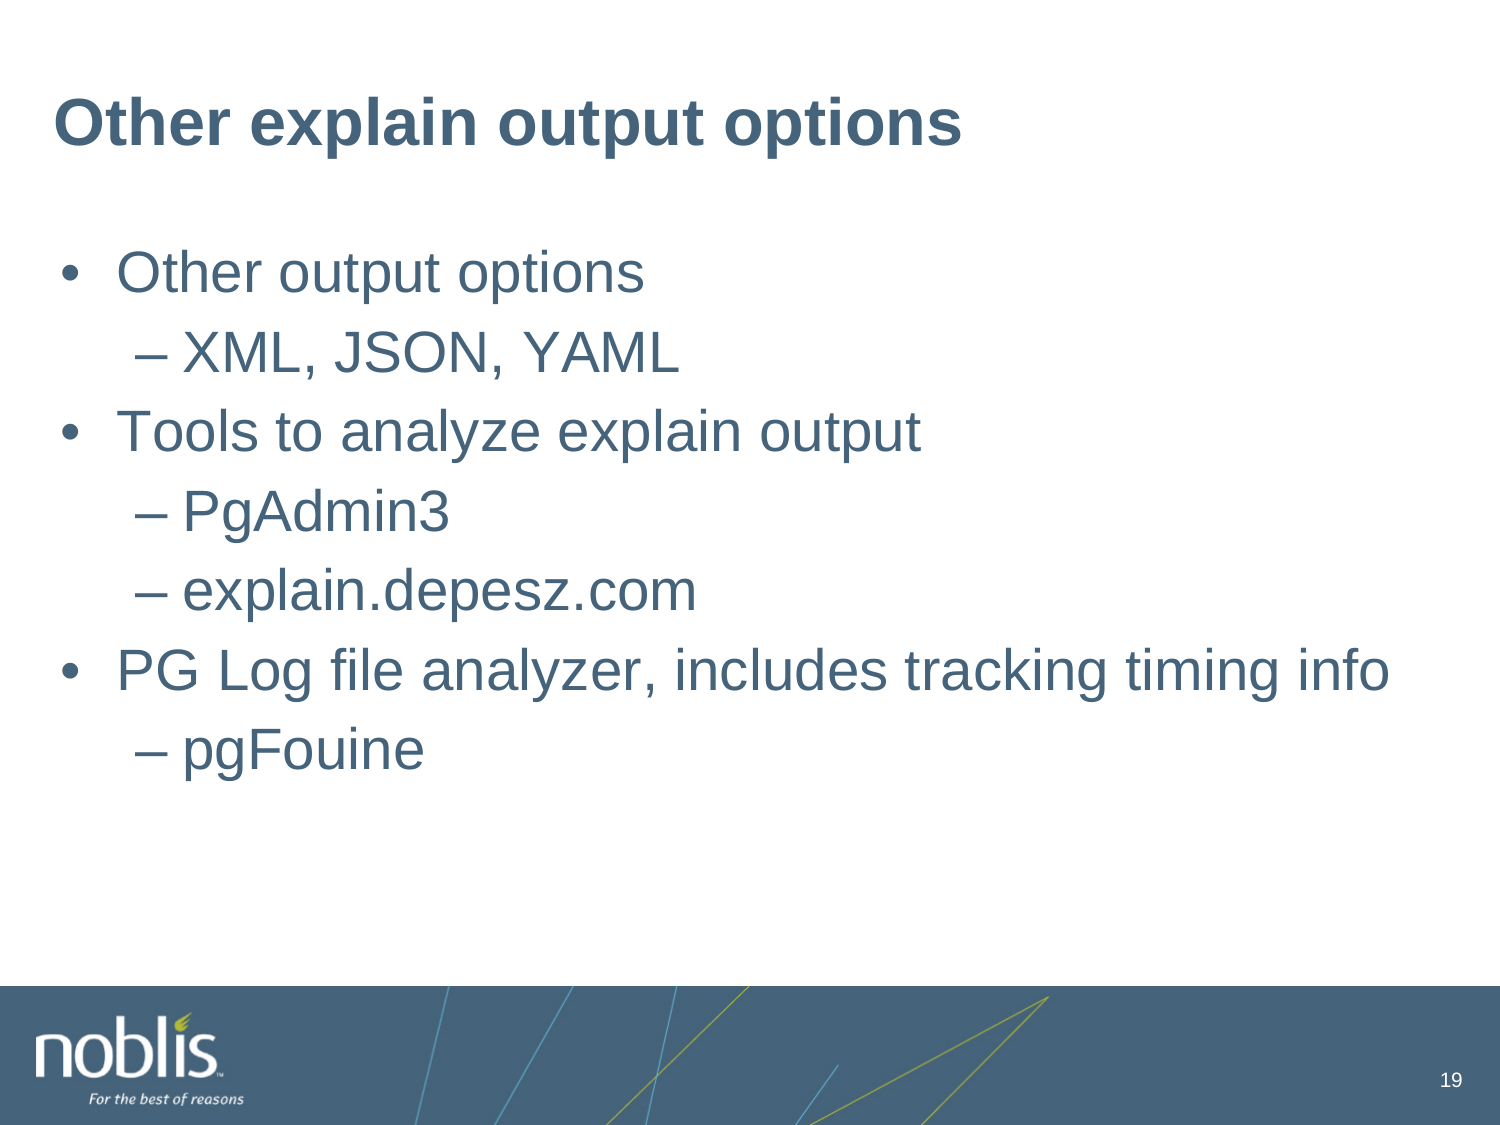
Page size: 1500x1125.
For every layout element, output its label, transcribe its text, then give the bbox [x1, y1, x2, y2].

picture [0, 986, 1500, 1125]
list Other output options XML, JSON, YAML Tools to analyze explain output PgAdmin3 explain.depesz.com PG Log file analyzer, includes tracking timing info pgFouine [60, 239, 1437, 968]
title Other explain output options [53, 38, 1438, 211]
